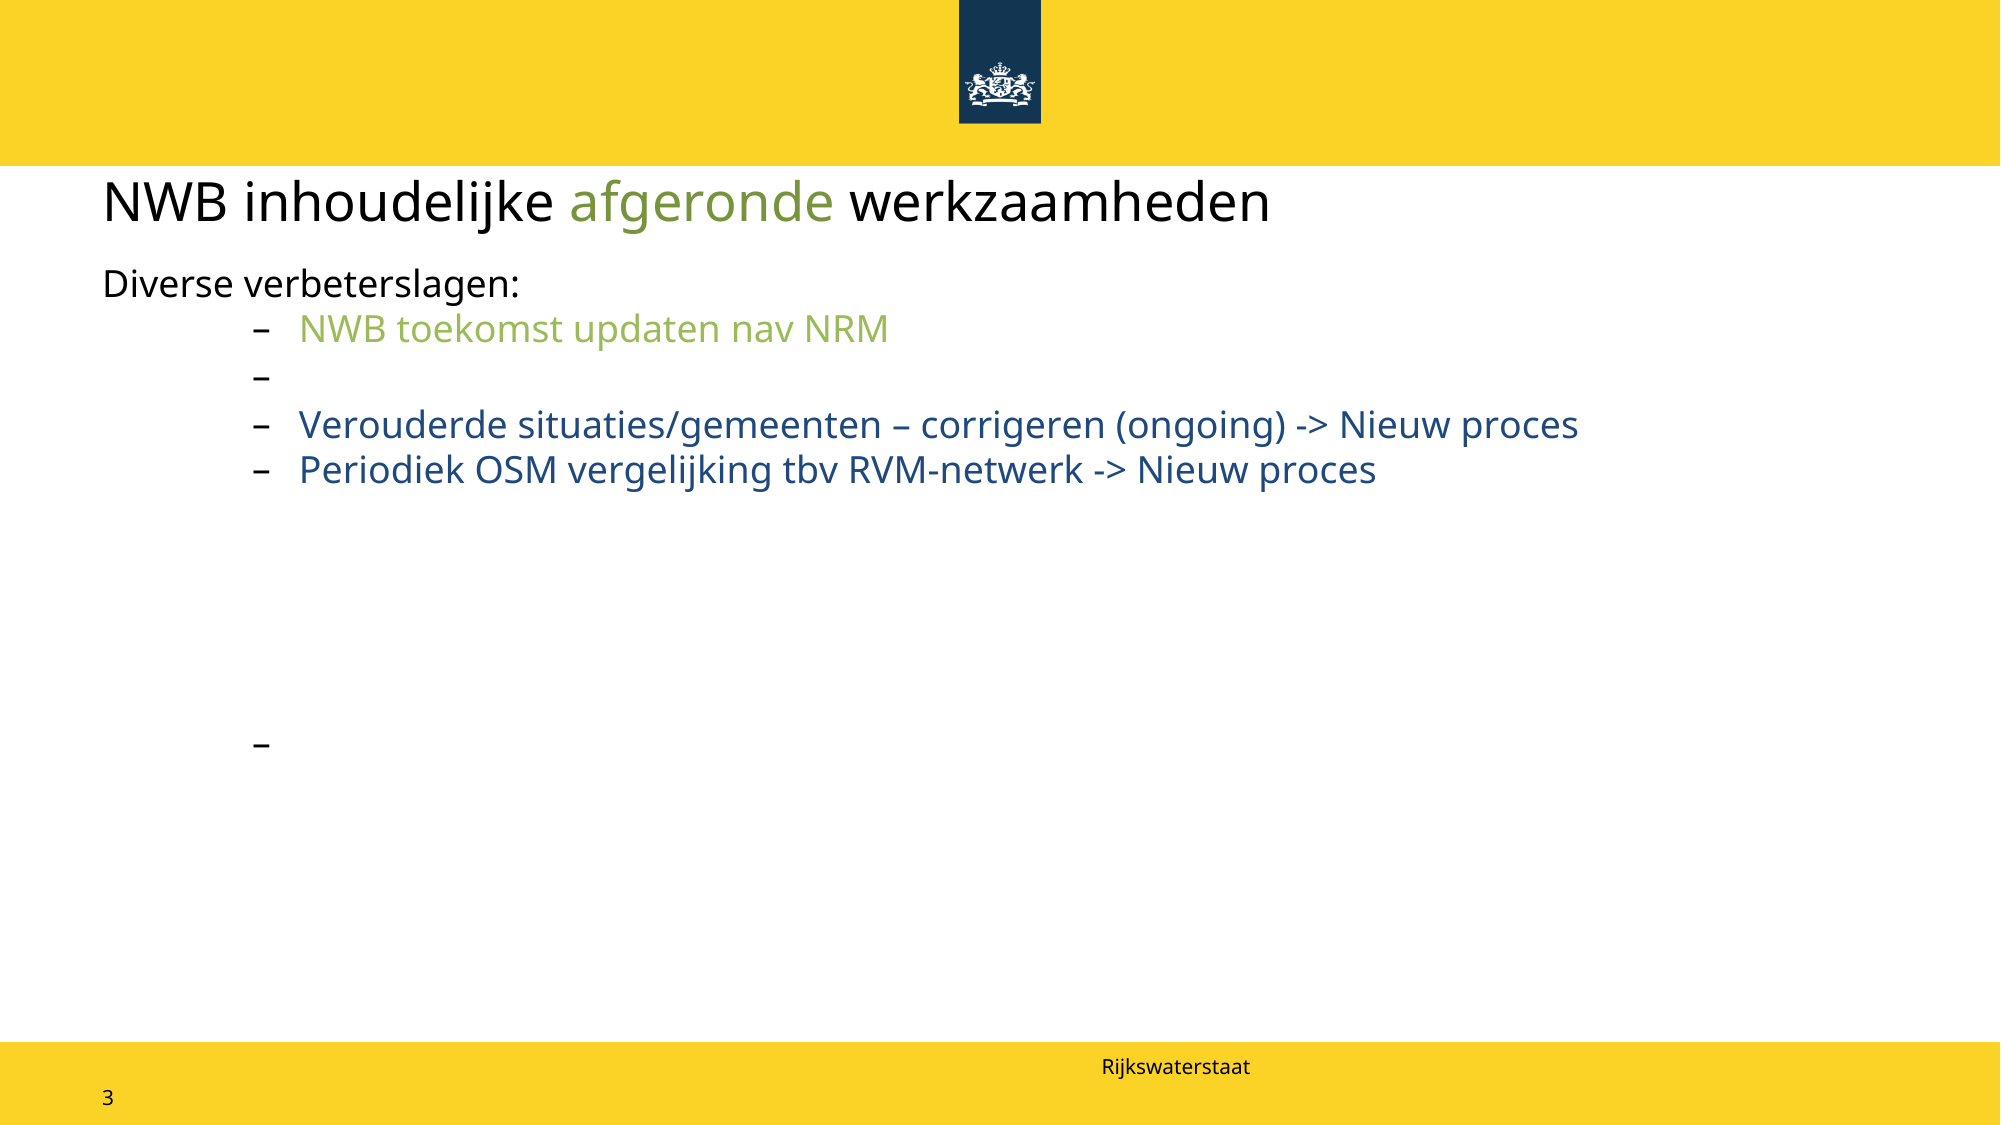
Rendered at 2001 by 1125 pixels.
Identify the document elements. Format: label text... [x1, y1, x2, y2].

title NWB inhoudelijke afgeronde werkzaamheden [102, 162, 1940, 244]
list Diverse verbeterslagen: NWB toekomst updaten nav NRM Verouderde situaties/gemeenten – corrigeren (ongoing) -> Nieuw proces Periodiek OSM vergelijking tbv RVM-netwerk -> Nieuw proces [102, 259, 1940, 1048]
